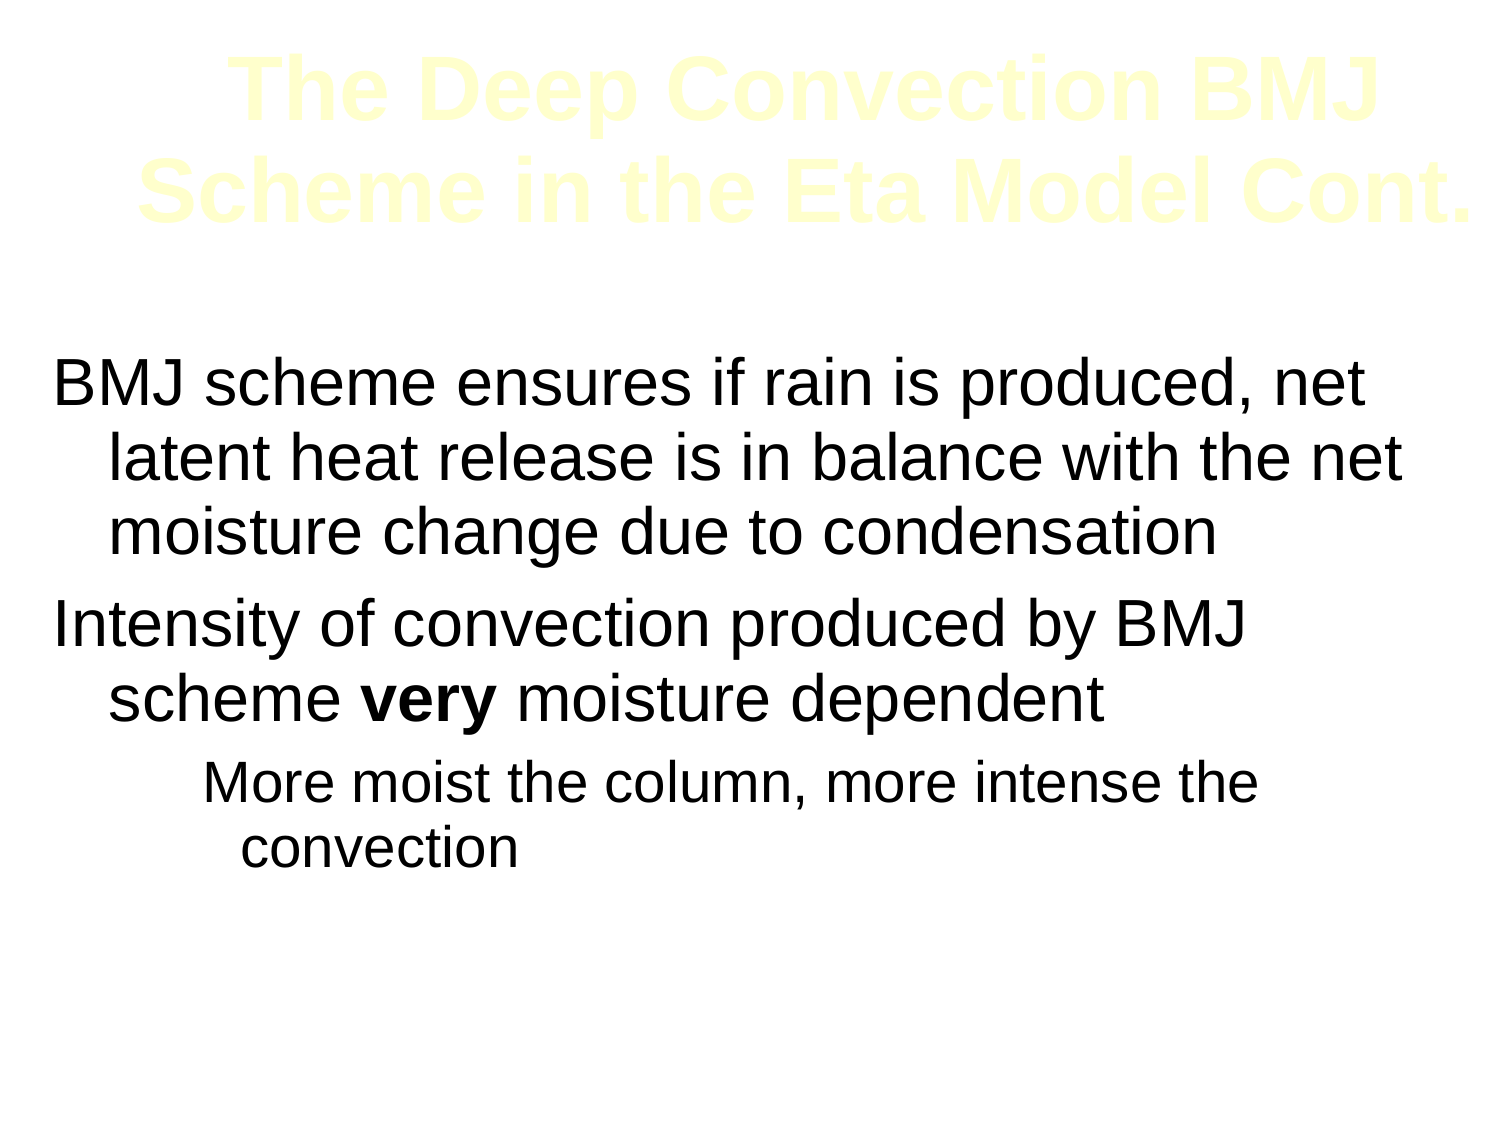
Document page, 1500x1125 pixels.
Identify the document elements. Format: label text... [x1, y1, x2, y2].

list BMJ scheme ensures if rain is produced, net latent heat release is in balance with the net moisture change due to condensation Intensity of convection produced by BMJ scheme very moisture dependent More moist the column, more intense the convection [37, 337, 1476, 1013]
title The Deep Convection BMJ Scheme in the Eta Model Cont. [112, 14, 1500, 250]
